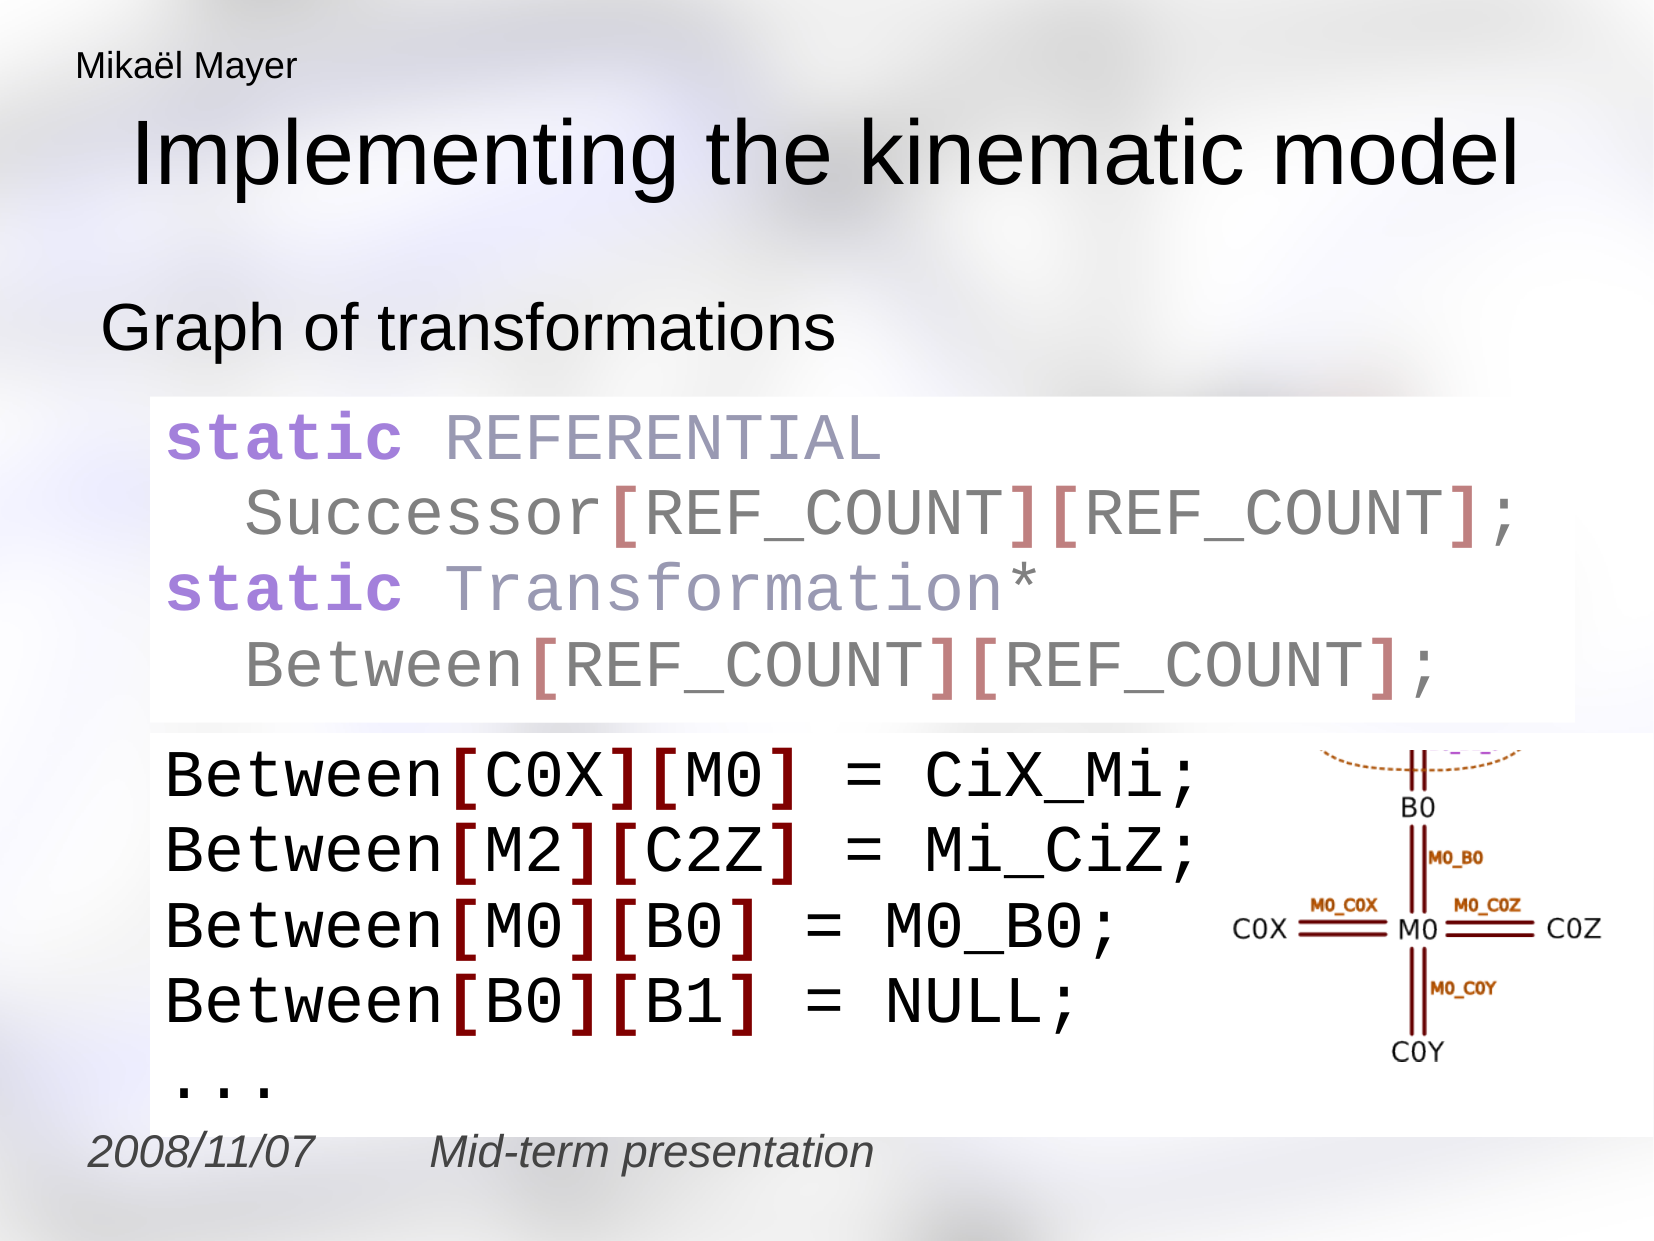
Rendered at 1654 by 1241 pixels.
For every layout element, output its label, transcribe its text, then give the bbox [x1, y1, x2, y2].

list Graph of transformations [82, 290, 1501, 376]
title Implementing the kinematic model [82, 49, 1571, 257]
text_box 2008/11/07 Mid-term presentation [50, 1124, 913, 1178]
text_box Mikaël Mayer [60, 37, 376, 113]
text_box [150, 396, 1576, 723]
text_box Between[C0X][M0] = CiX_Mi; Between[M2][C2Z] = Mi_CiZ; Between[M0][B0] = M0_B0; Between[B0][B1] = NULL; ... [150, 733, 1654, 1137]
picture [0, 0, 1654, 1241]
picture [1125, 750, 1654, 1062]
